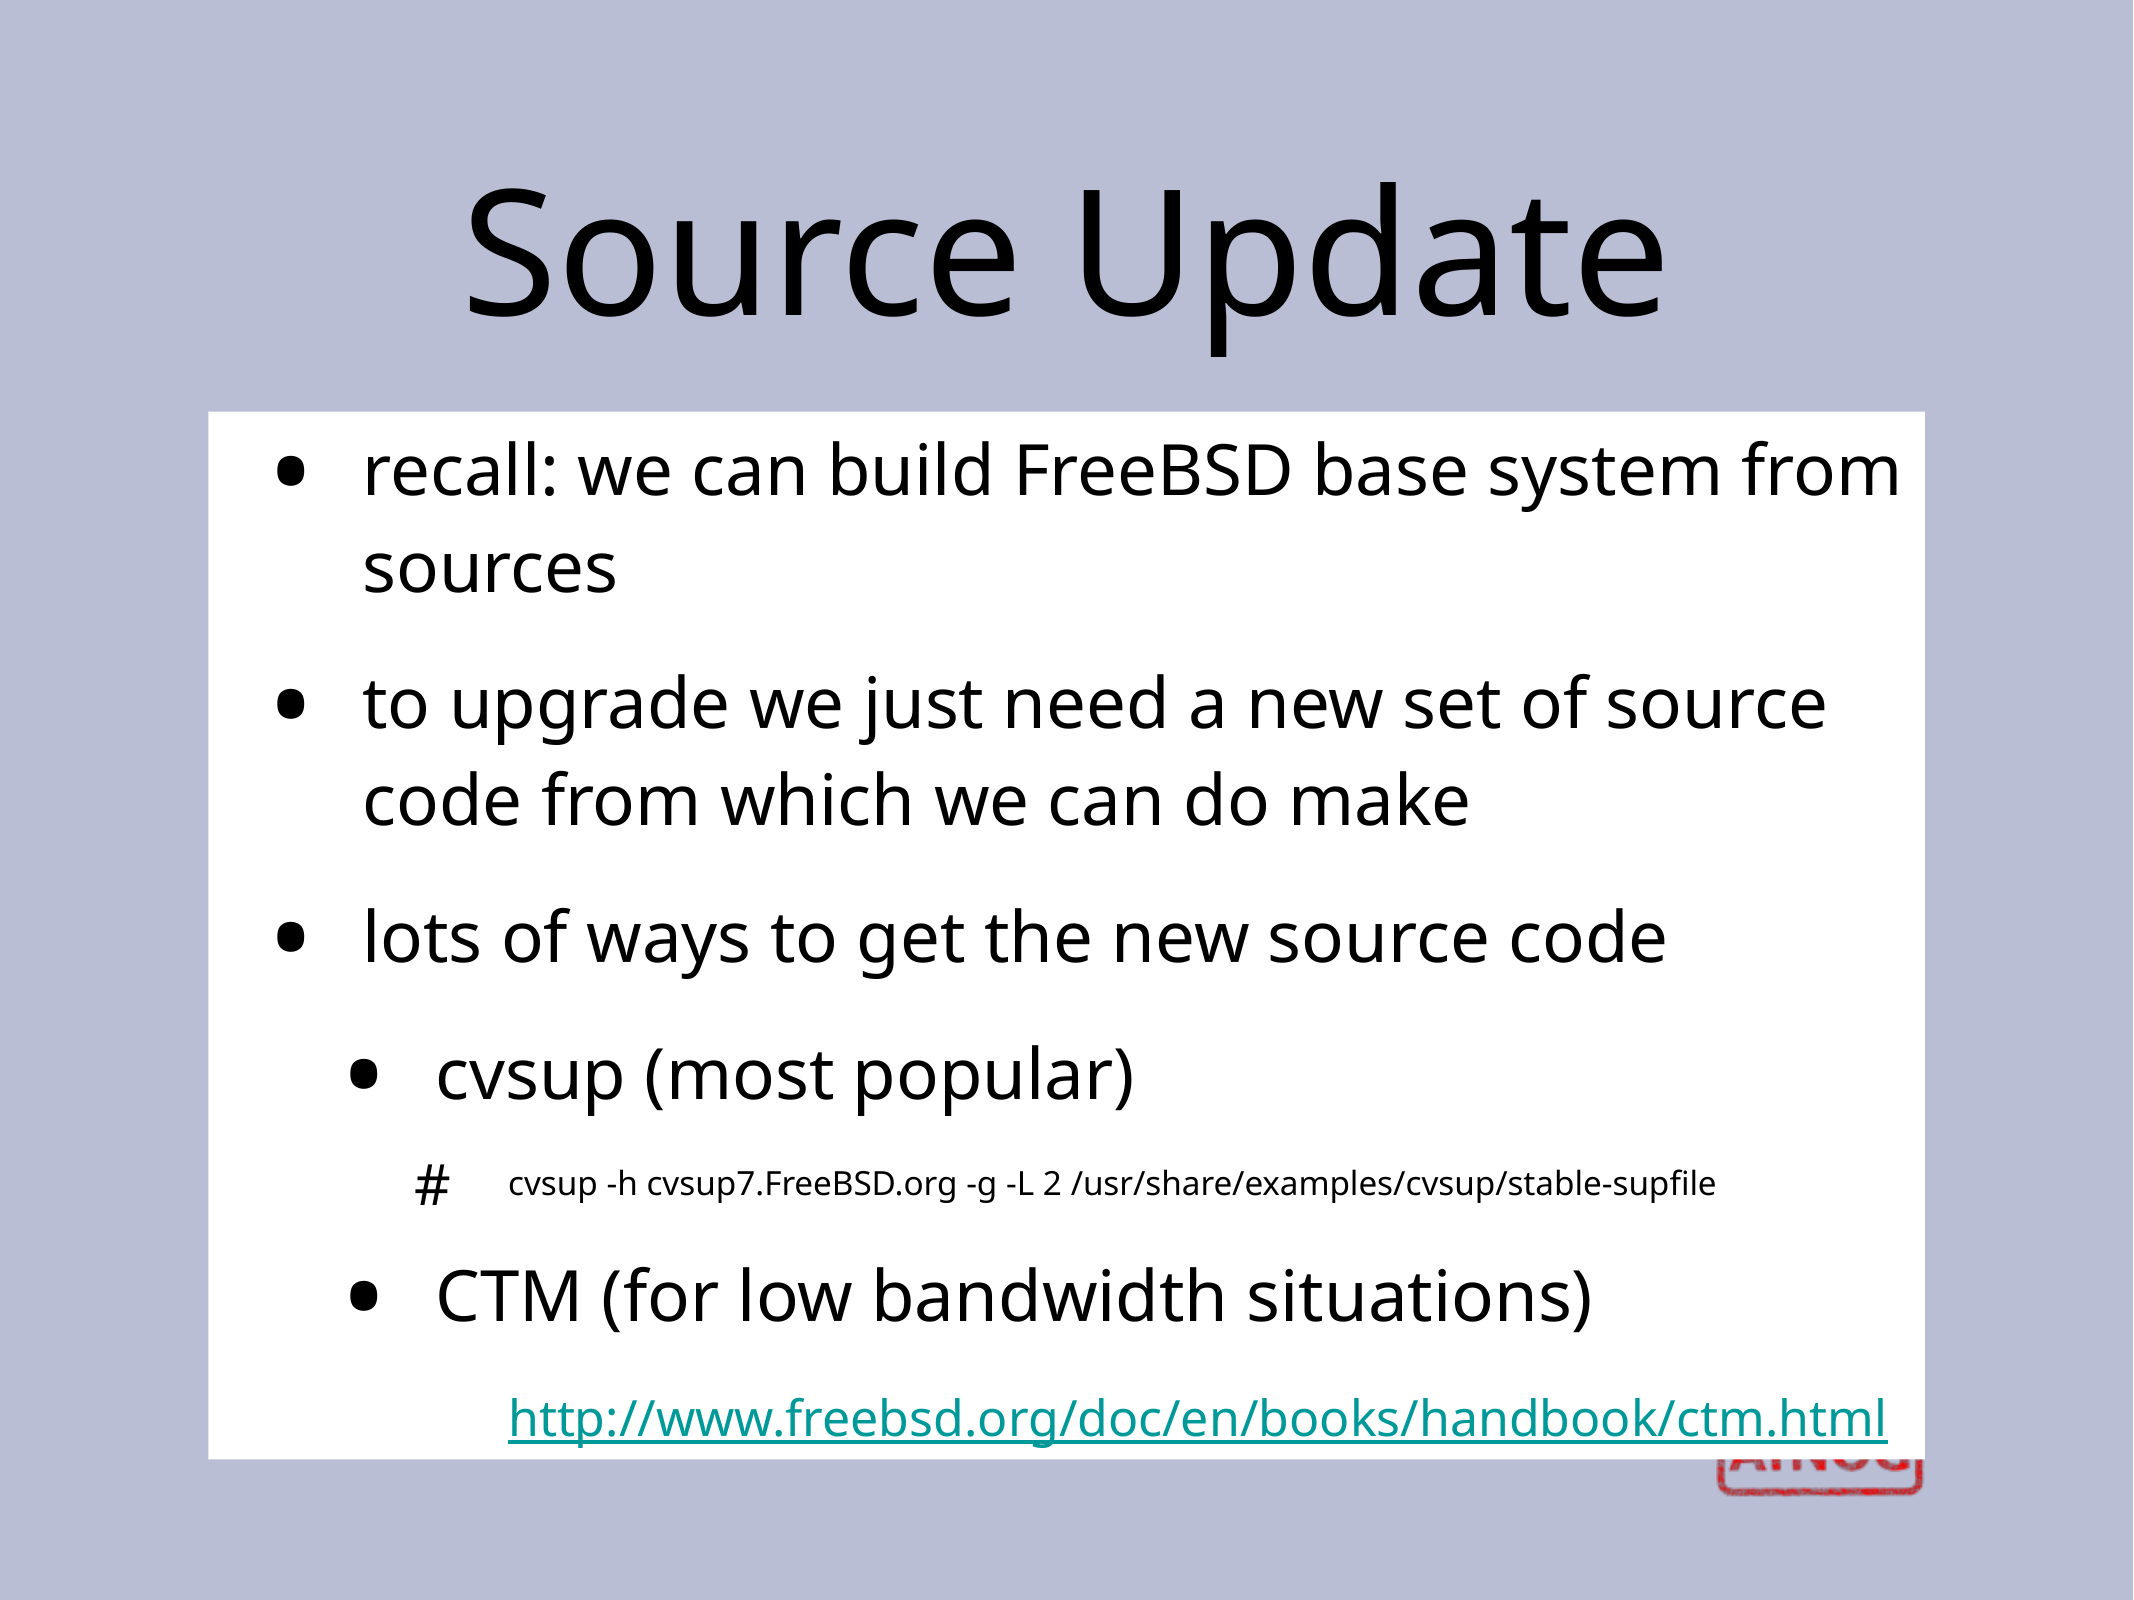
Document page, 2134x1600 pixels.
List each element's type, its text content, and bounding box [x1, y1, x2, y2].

list recall: we can build FreeBSD base system from sources to upgrade we just need a new set of source code from which we can do make lots of ways to get the new source code cvsup (most popular) cvsup -h cvsup7.FreeBSD.org -g -L 2 /usr/share/examples/cvsup/stable-supfile CTM (for low bandwidth situations) http://www.freebsd.org/doc/en/books/handbook/ctm.html [208, 458, 1925, 1412]
title Source Update [208, 29, 1925, 411]
picture [1715, 1404, 1926, 1500]
